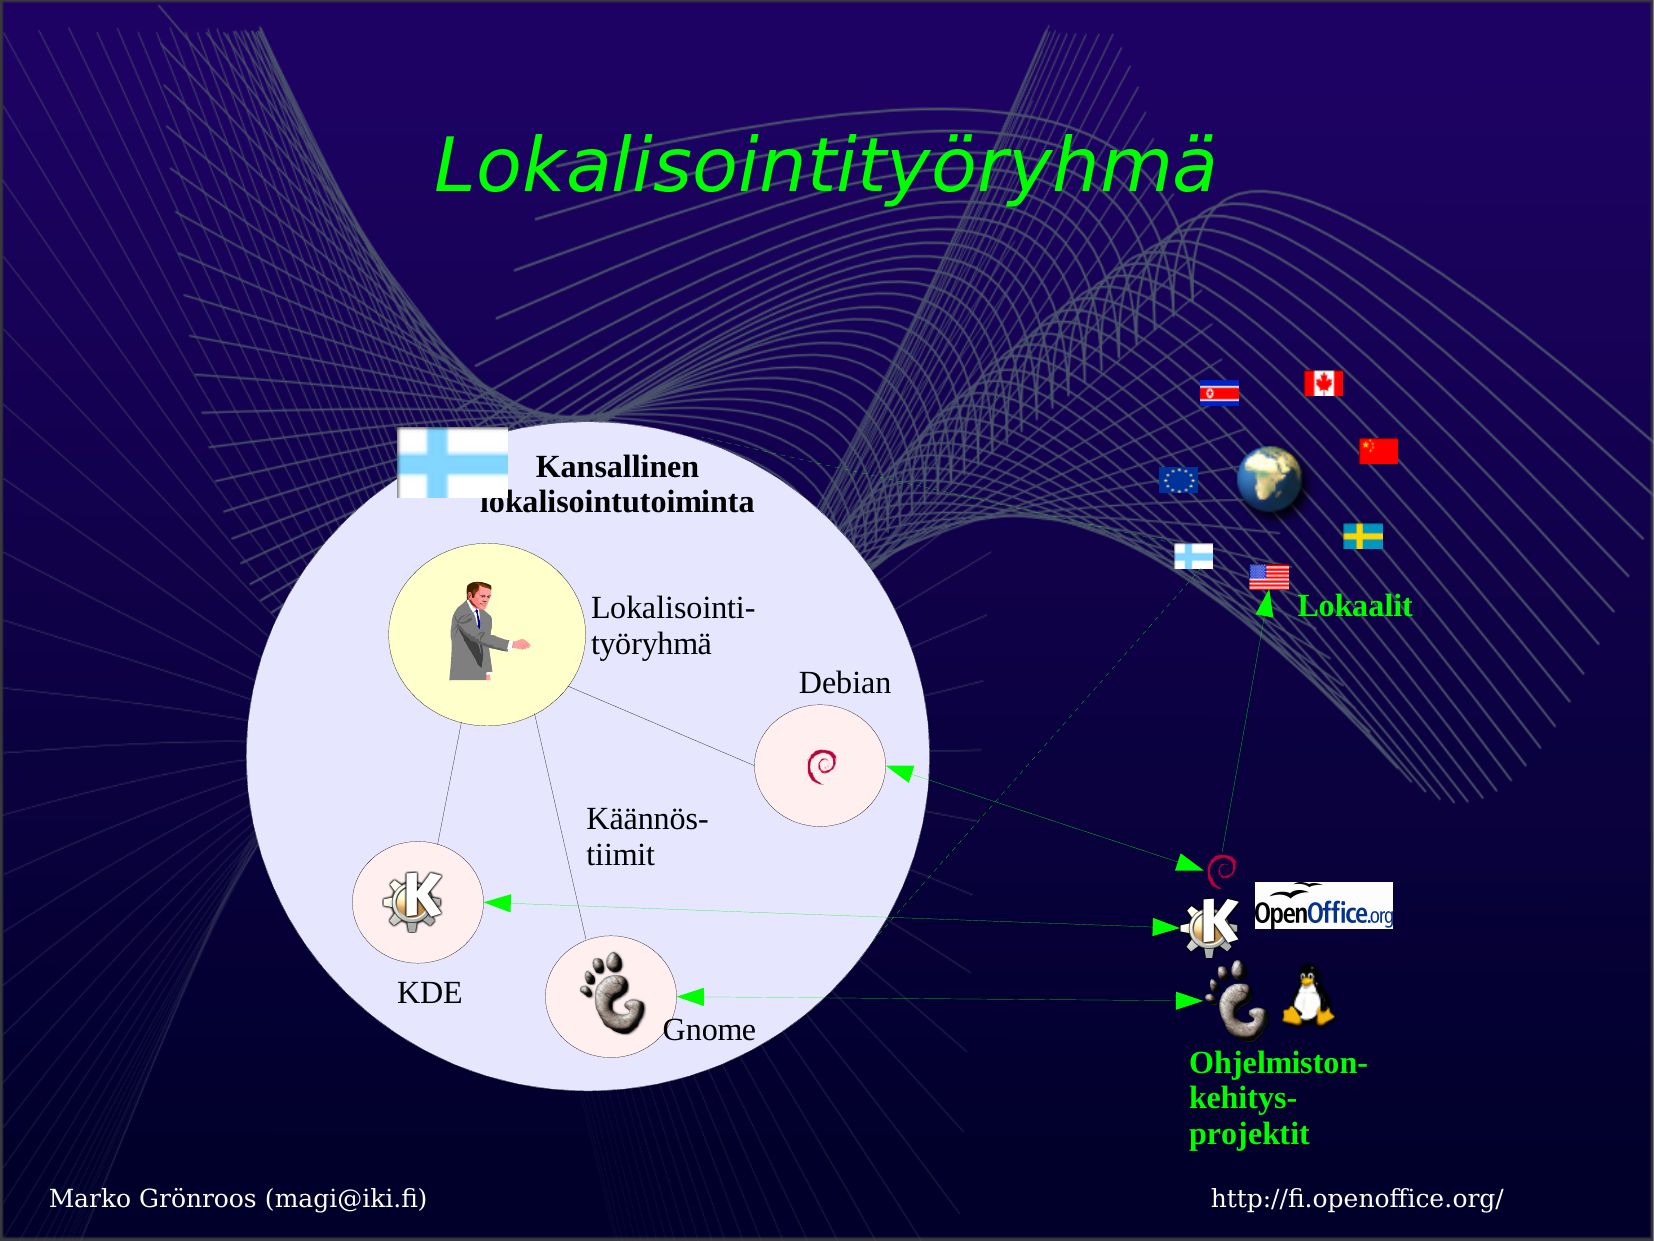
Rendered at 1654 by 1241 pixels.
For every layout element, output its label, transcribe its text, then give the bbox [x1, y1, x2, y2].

picture [0, 0, 1654, 1241]
title Lokalisointityöryhmä [121, 61, 1534, 269]
chart [235, 318, 1418, 1234]
